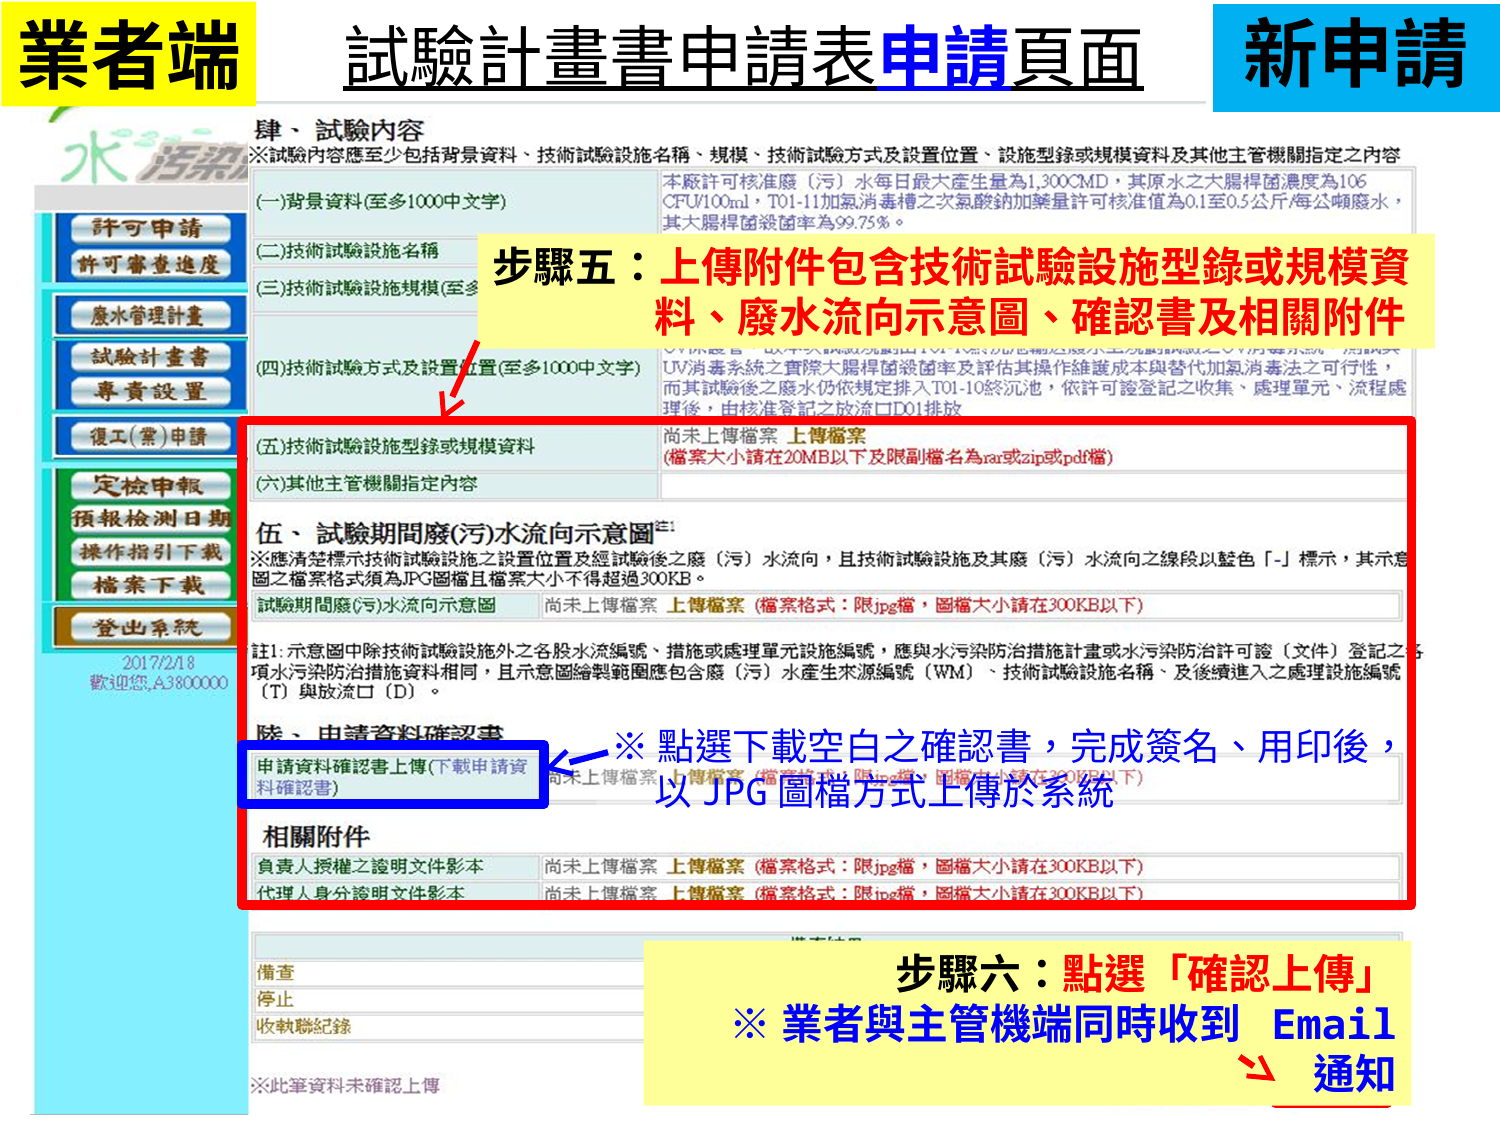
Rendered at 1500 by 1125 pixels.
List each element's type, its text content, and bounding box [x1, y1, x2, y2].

text_box 新申請 [1210, 1, 1500, 114]
picture [30, 101, 1436, 1115]
text_box ※點選下載空白之確認書，完成簽名、用印後，以JPG圖檔方式上傳於系統 [596, 715, 1388, 821]
text_box <編號> [1149, 1056, 1500, 1117]
text_box 步驟五：上傳附件包含技術試驗設施型錄或規模資料、廢水流向示意圖、確認書及相關附件 [477, 233, 1435, 349]
text_box 業者端 [1, 1, 257, 107]
text_box 步驟六：點選「確認上傳」 ※業者與主管機端同時收到 Email 通知 [643, 940, 1412, 1106]
text_box 試驗計畫書申請表申請頁面 [328, 7, 1160, 103]
